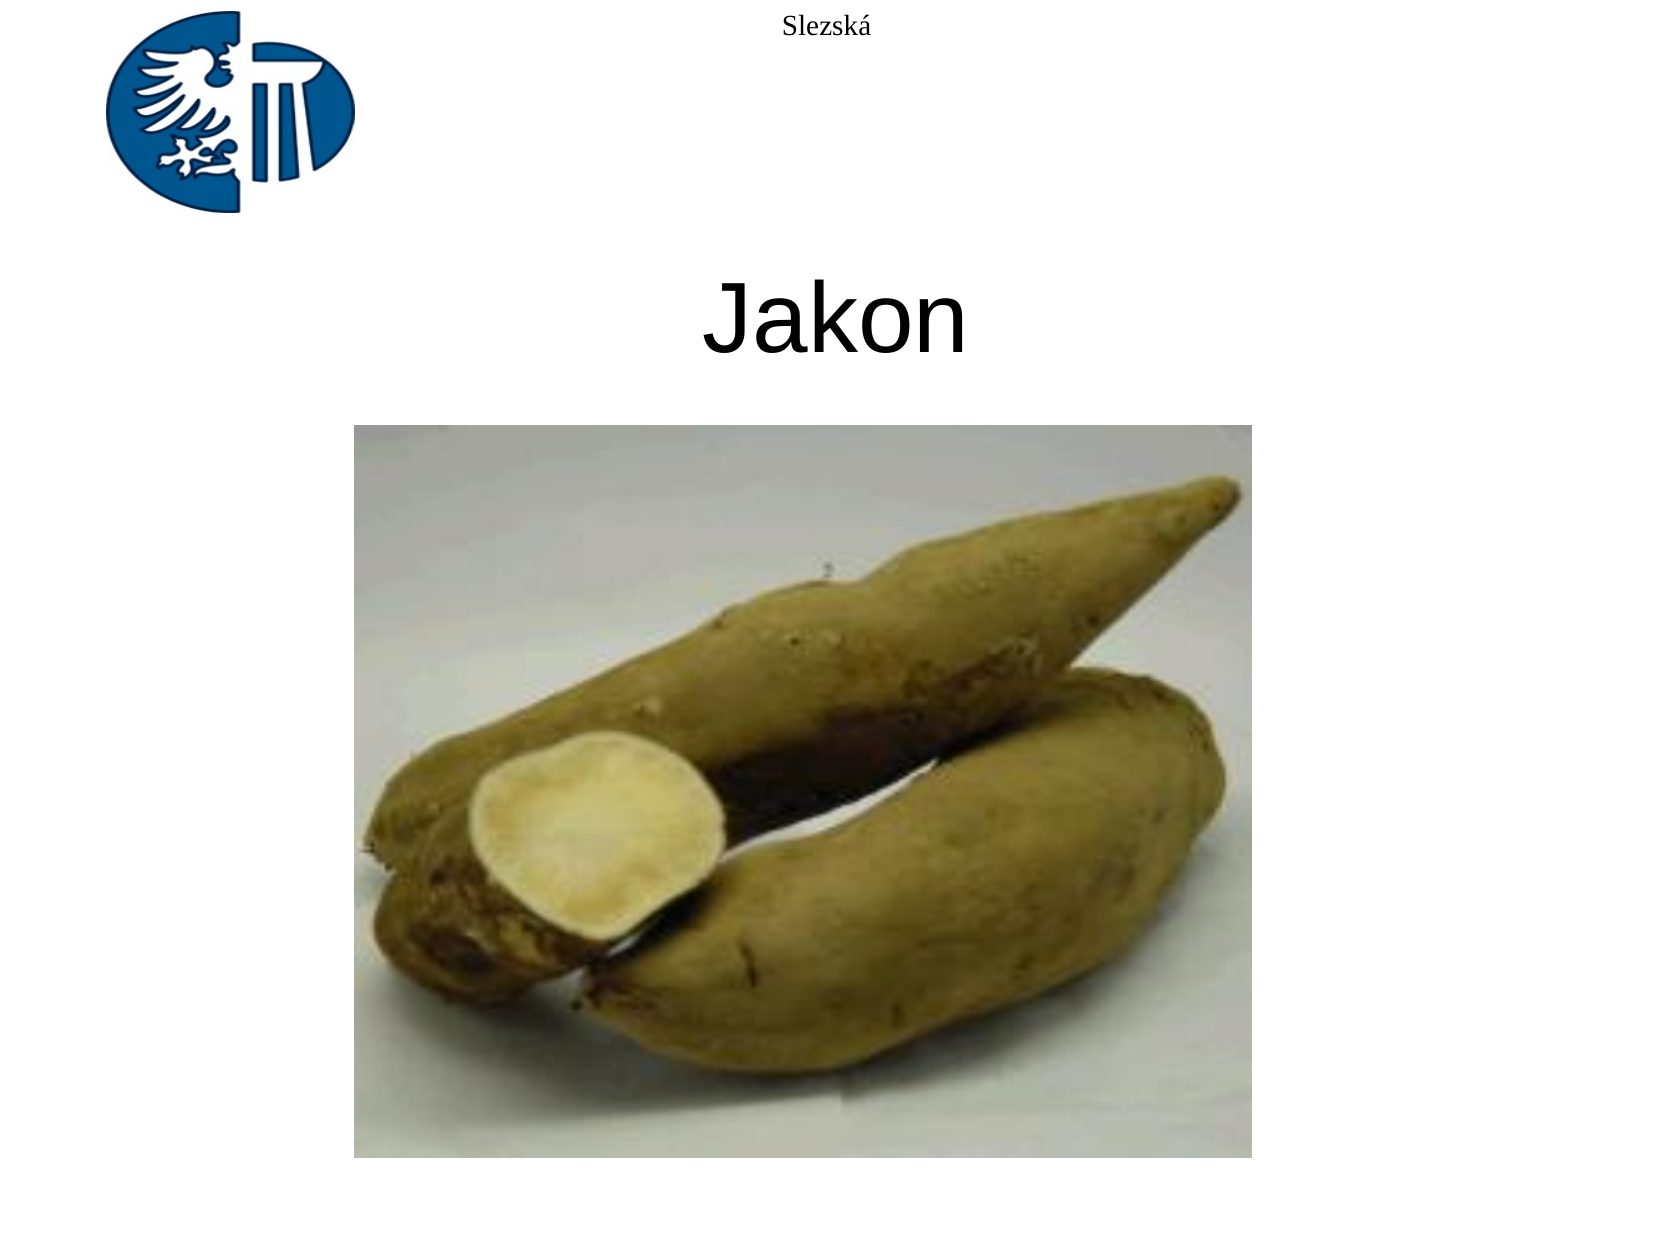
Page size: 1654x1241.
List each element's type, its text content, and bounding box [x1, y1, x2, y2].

picture [354, 425, 1252, 1159]
picture [106, 11, 355, 153]
title Jakon [92, 153, 1581, 484]
